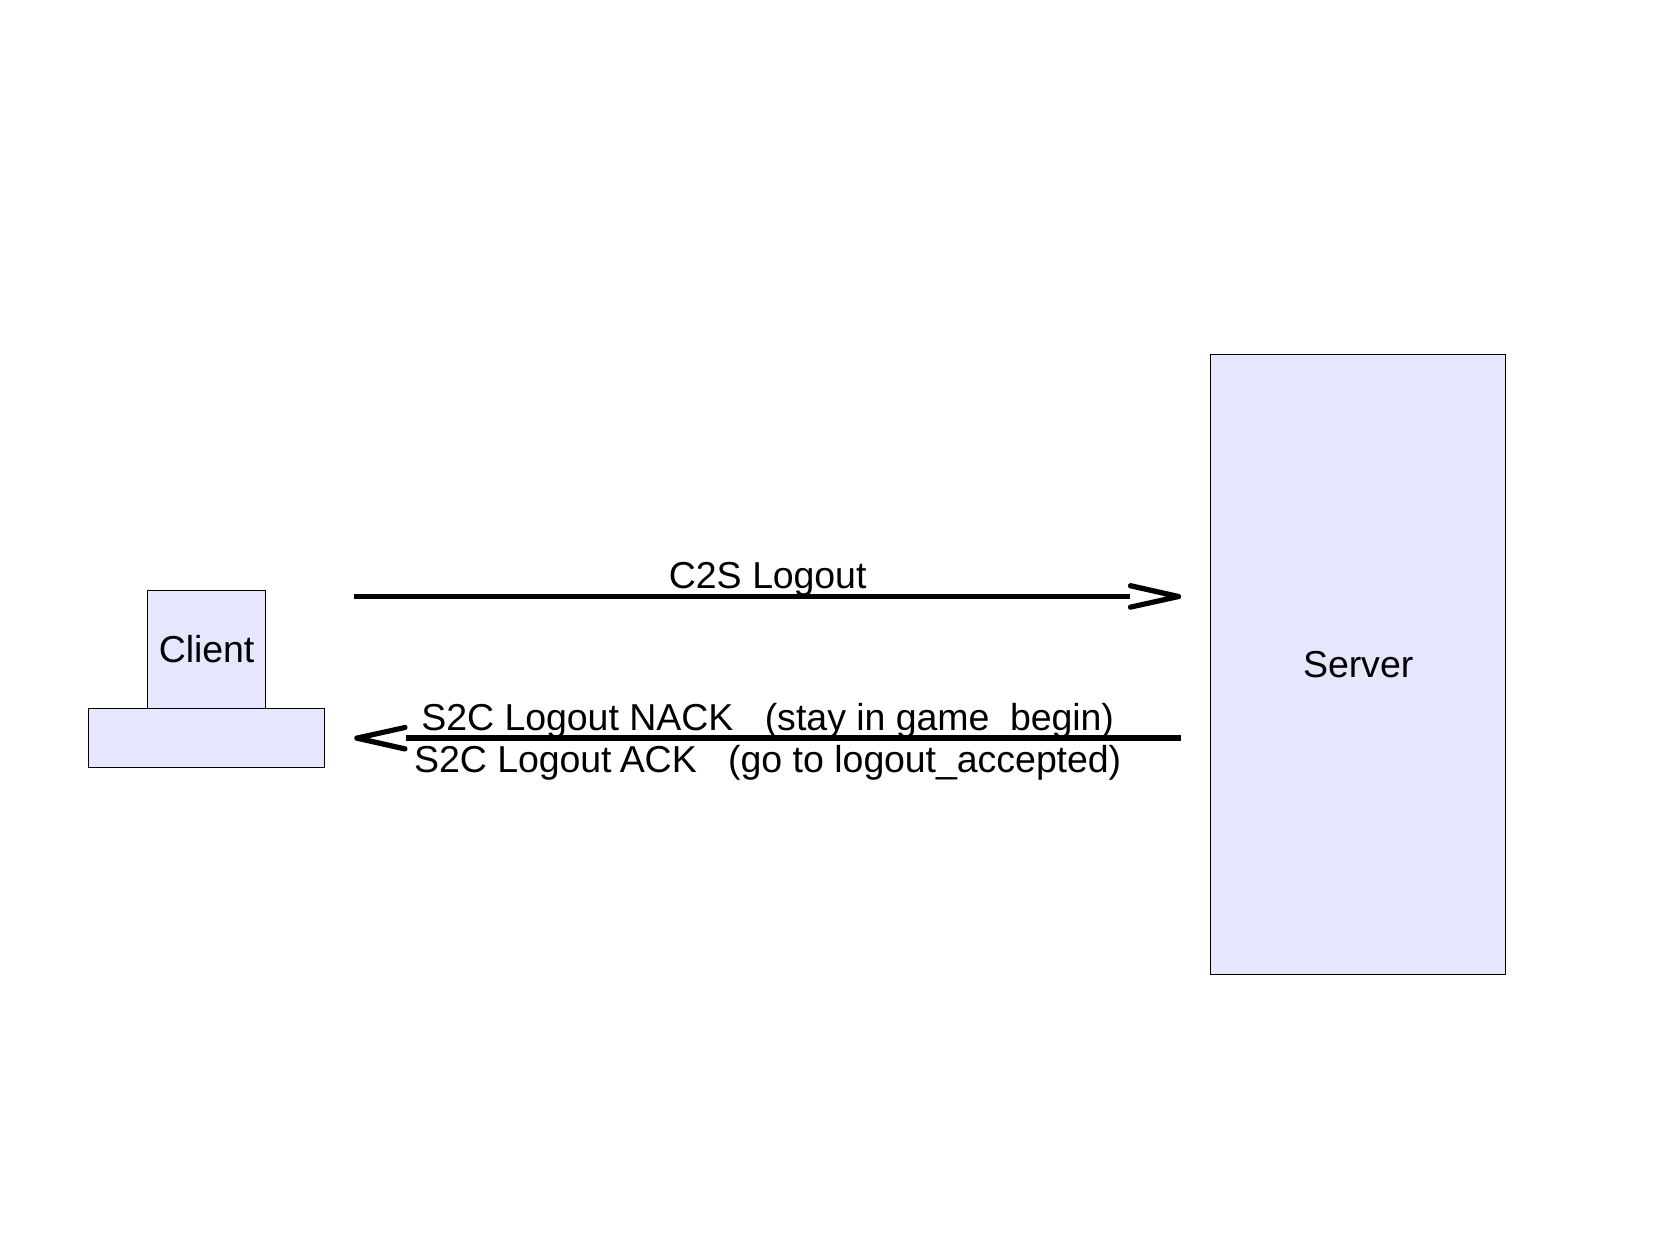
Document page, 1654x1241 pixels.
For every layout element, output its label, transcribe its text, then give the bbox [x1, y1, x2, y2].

text_box Client [147, 590, 266, 708]
text_box Server [1210, 354, 1506, 975]
text_box [88, 708, 325, 768]
